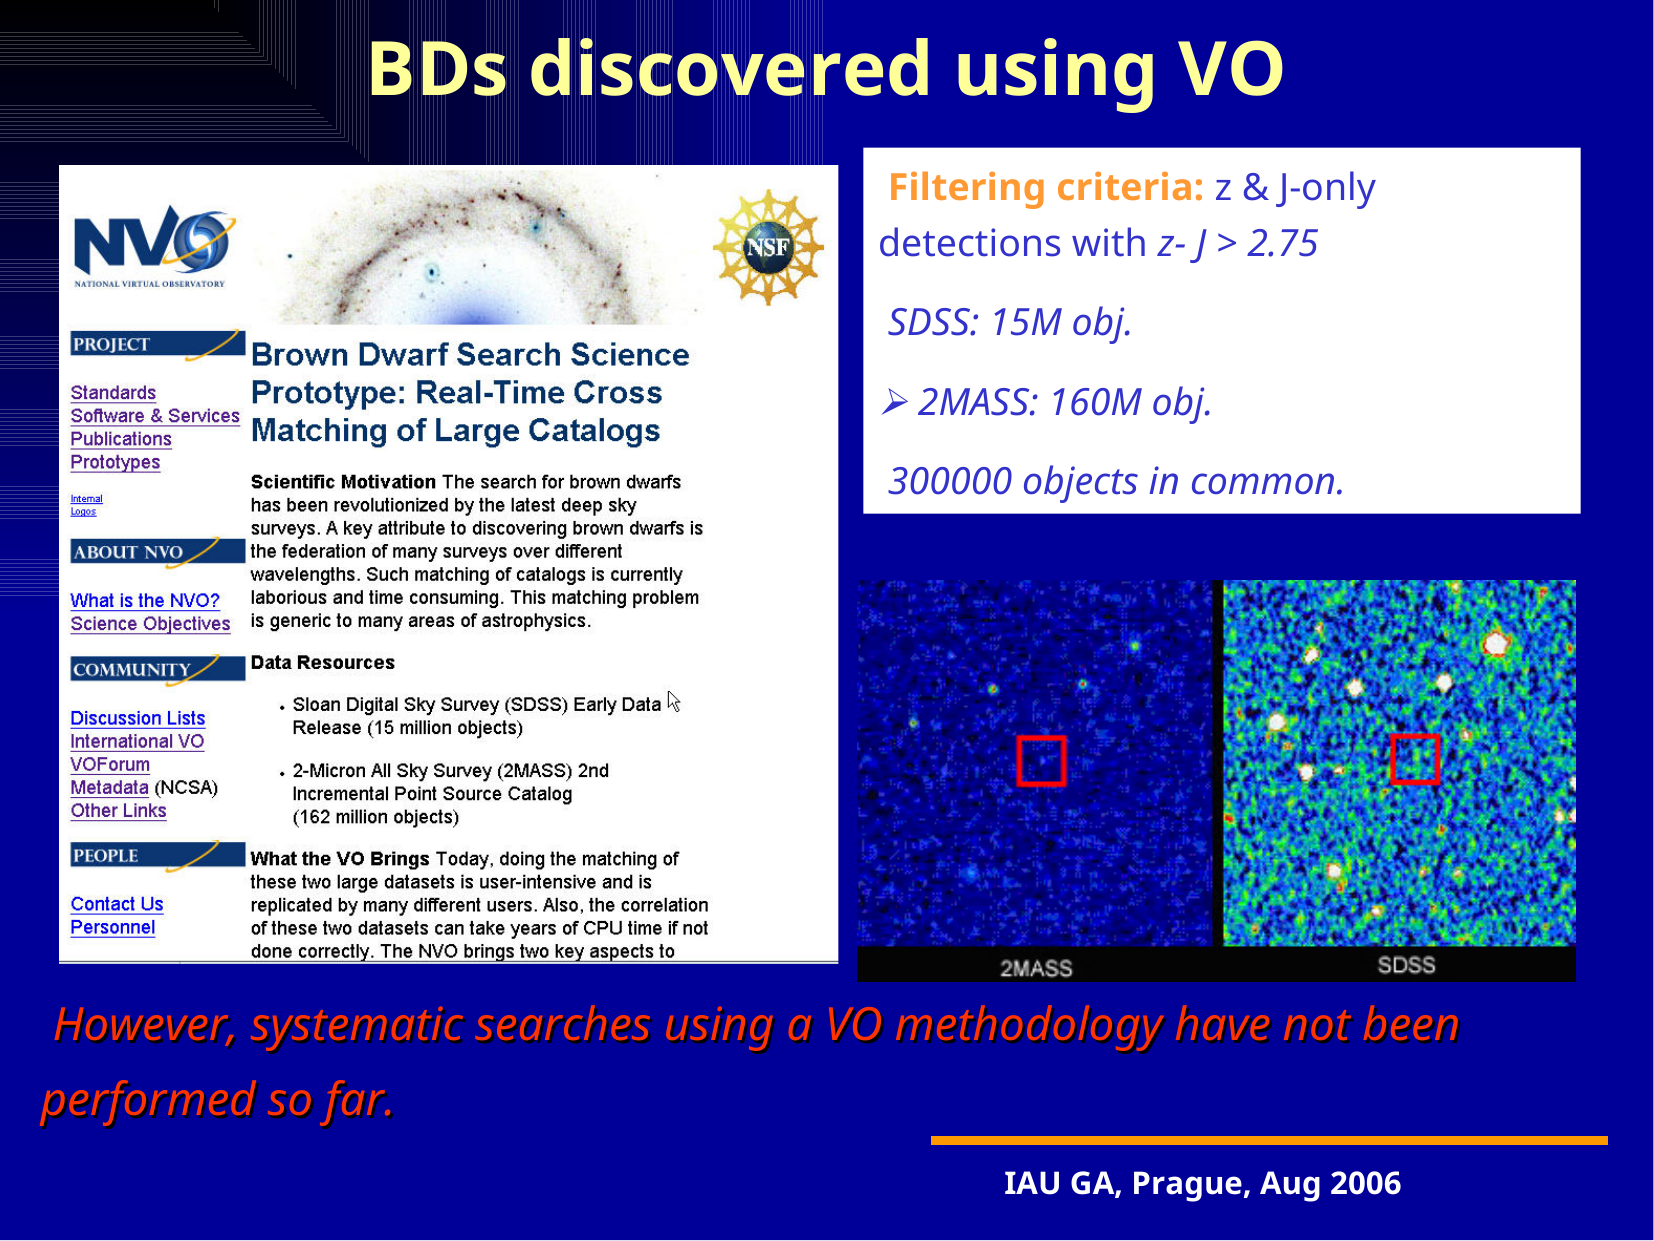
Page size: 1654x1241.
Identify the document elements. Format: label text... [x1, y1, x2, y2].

title BDs discovered using VO [124, 7, 1530, 126]
text_box IAU GA, Prague, Aug 2006 [839, 1153, 1648, 1213]
text_box Filtering criteria: z & J-only detections with z- J > 2.75 SDSS: 15M obj.  2MASS: 160M obj. 300000 objects in common. [863, 147, 1581, 514]
text_box However, systematic searches using a VO methodology have not been performed so far. [25, 971, 1634, 1138]
picture [857, 580, 1576, 971]
picture [59, 165, 839, 964]
